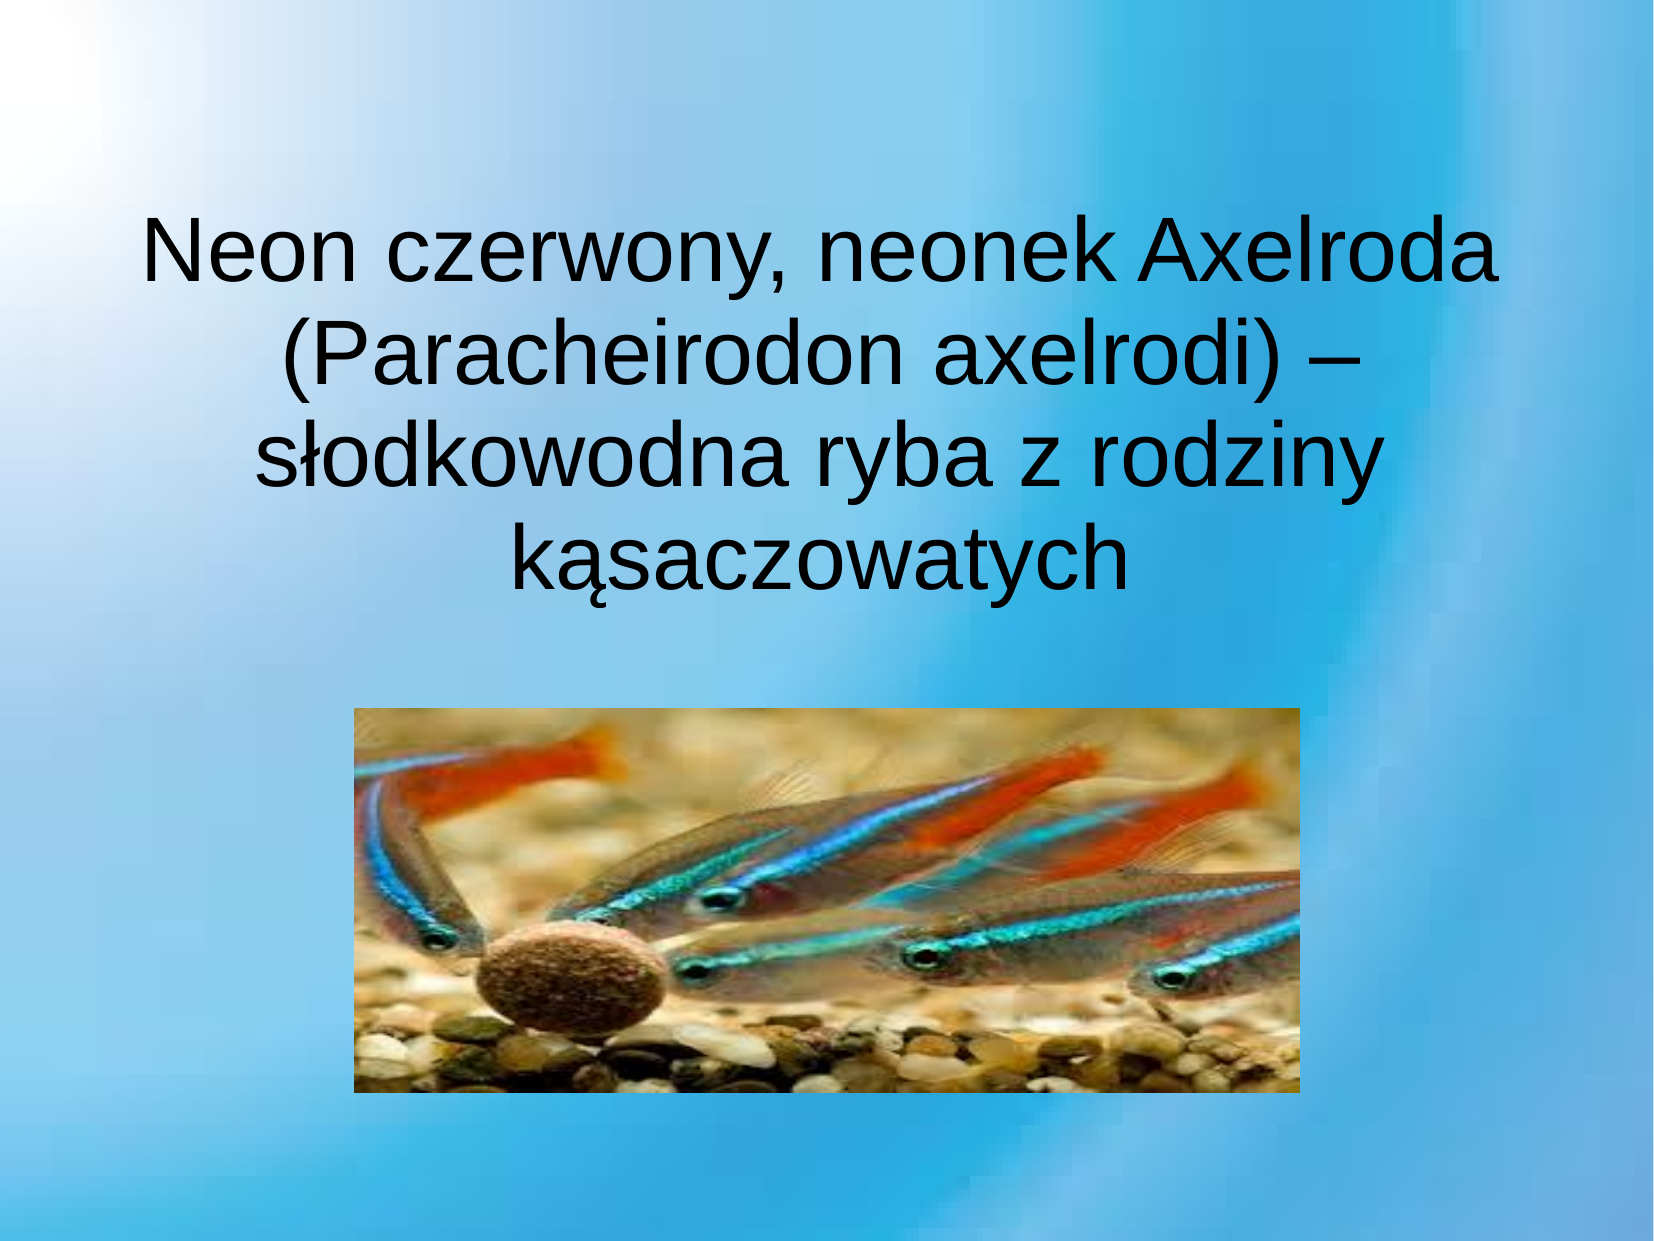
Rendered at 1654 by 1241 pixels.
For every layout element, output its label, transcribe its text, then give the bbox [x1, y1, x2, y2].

title Neon czerwony, neonek Axelroda (Paracheirodon axelrodi) – słodkowodna ryba z rodziny kąsaczowatych [76, 198, 1565, 610]
picture [0, 0, 1654, 1241]
